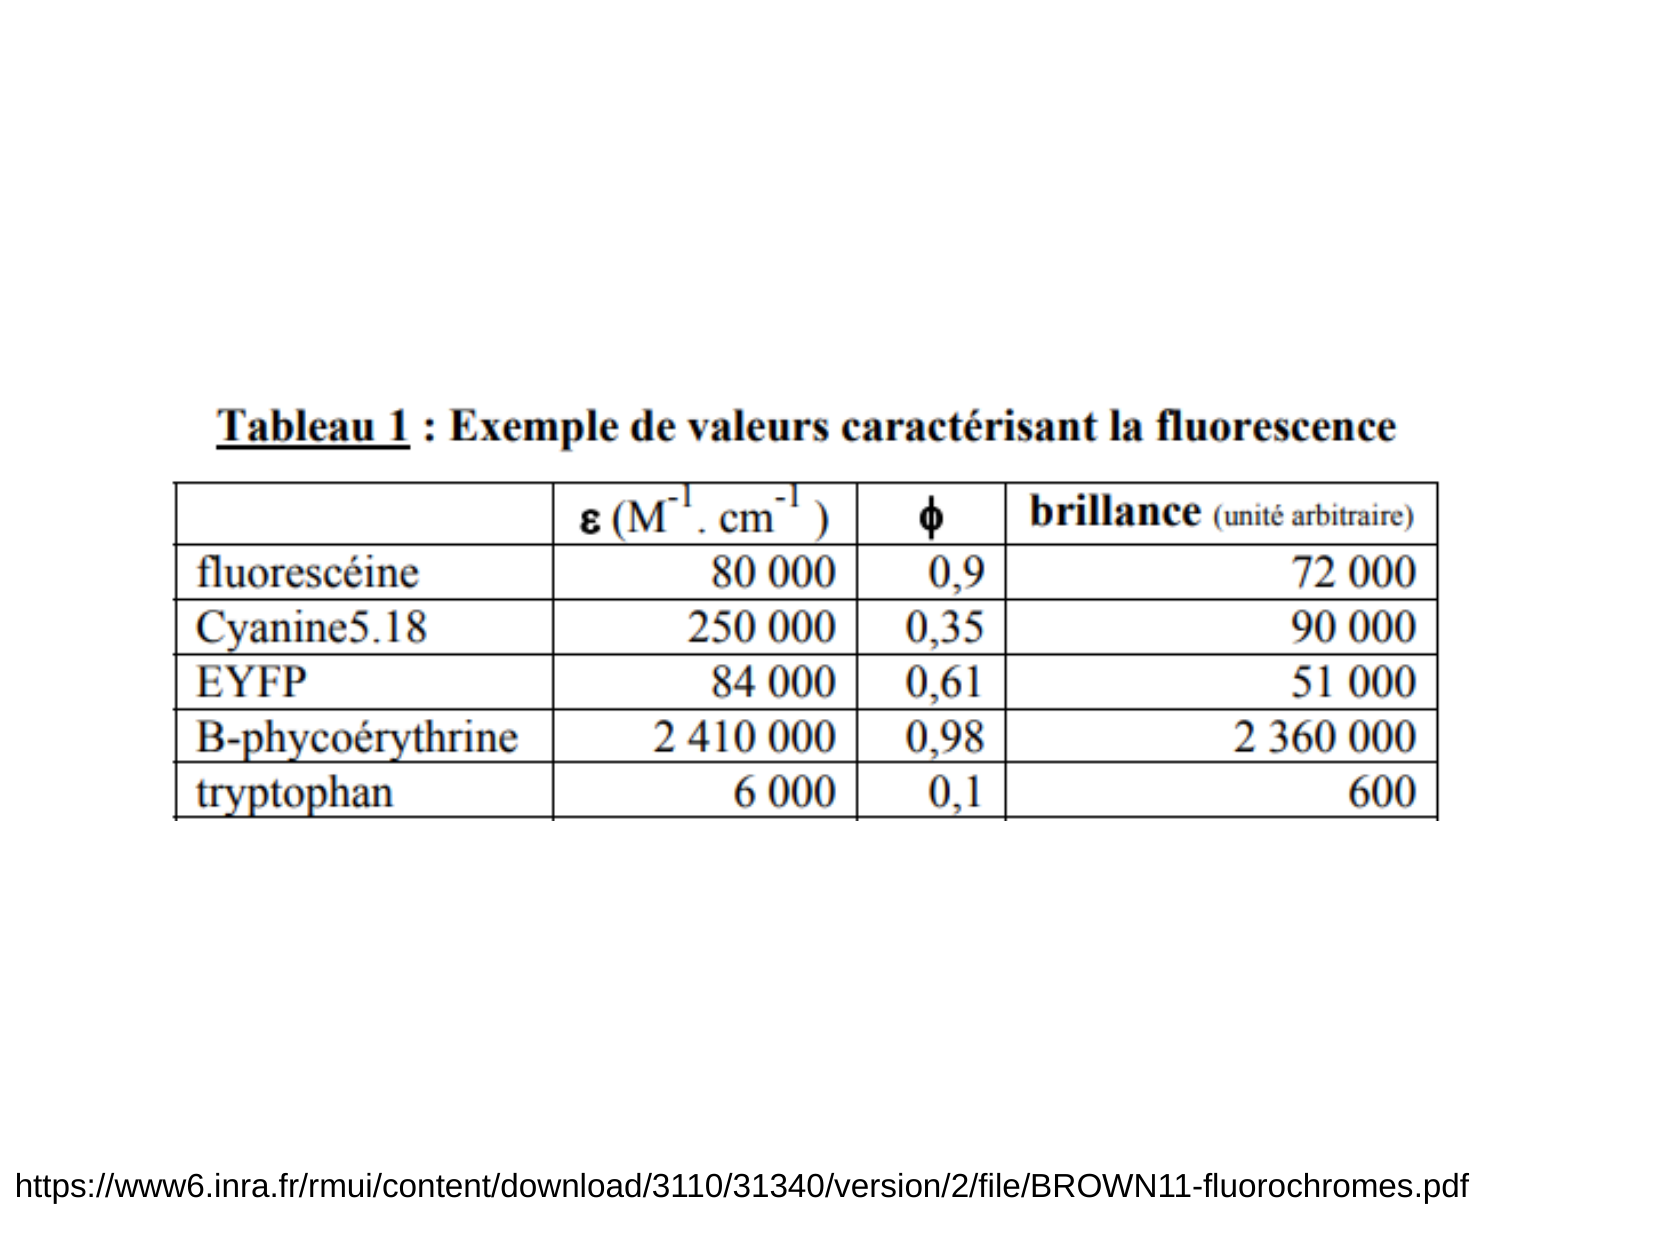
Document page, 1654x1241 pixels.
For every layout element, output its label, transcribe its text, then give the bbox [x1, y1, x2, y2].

text_box https://www6.inra.fr/rmui/content/download/3110/31340/version/2/file/BROWN11-fluorochromes.pdf [0, 1159, 1654, 1217]
picture [162, 393, 1453, 821]
